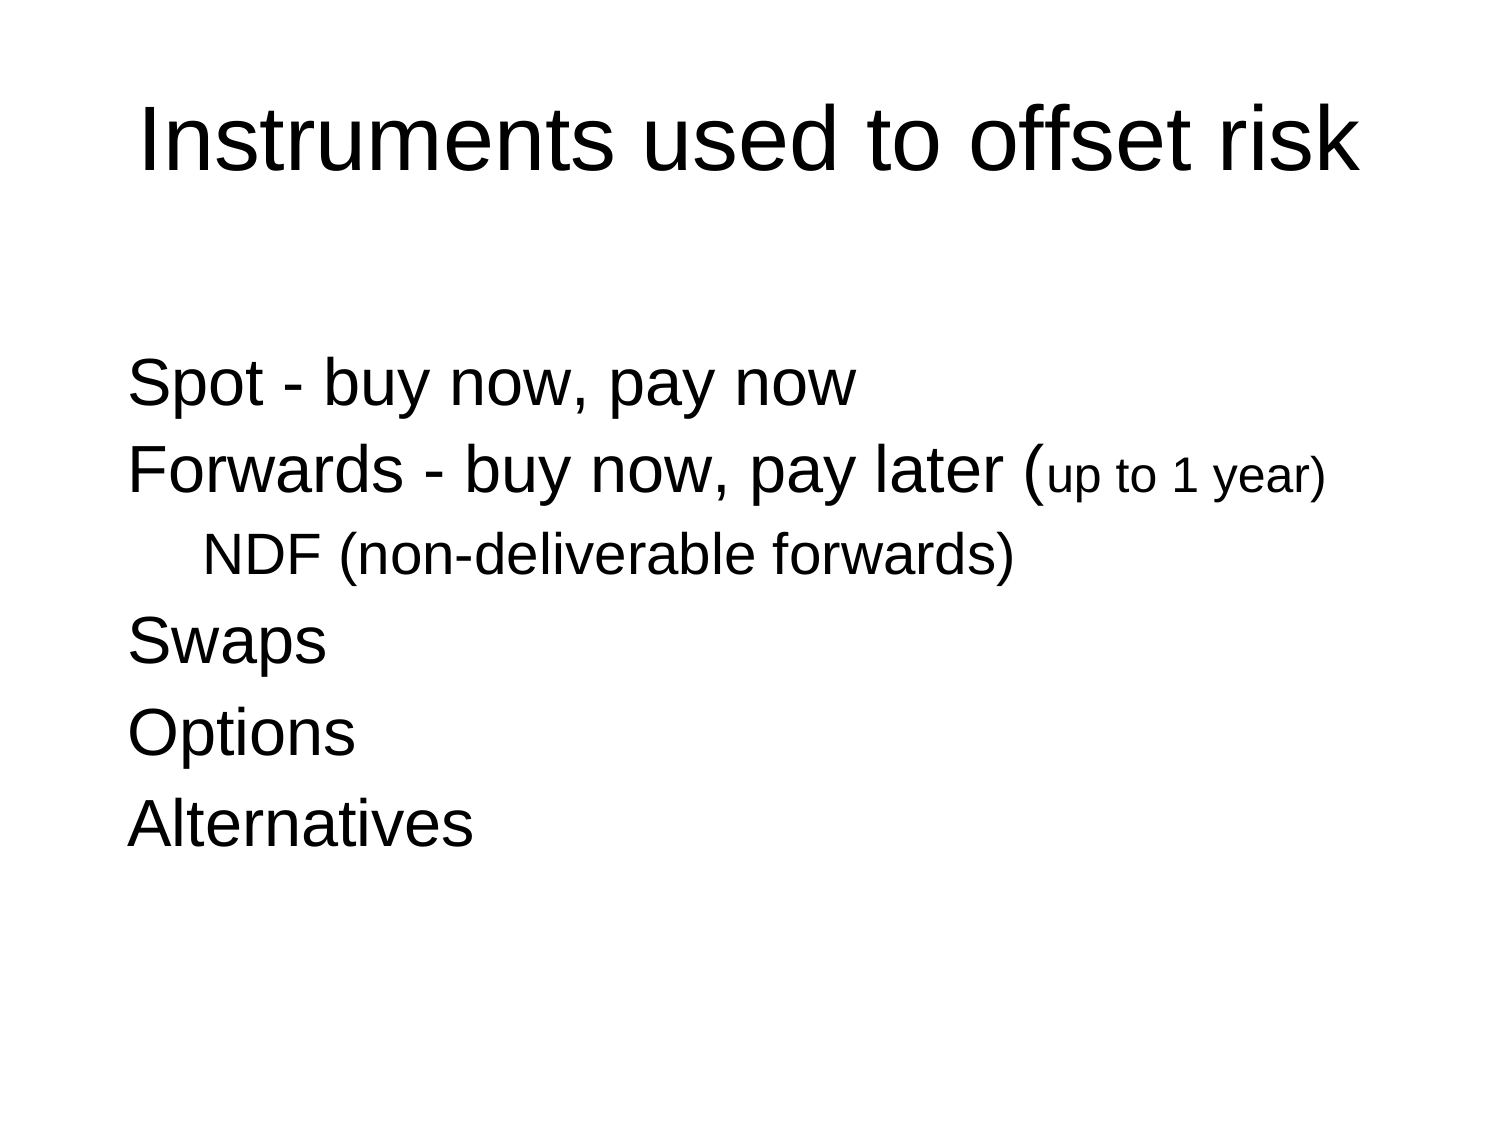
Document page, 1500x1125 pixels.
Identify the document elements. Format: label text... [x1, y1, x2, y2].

title Instruments used to offset risk [75, 45, 1426, 233]
text_box Spot - buy now, pay now Forwards - buy now, pay later (up to 1 year) NDF (non-deliverable forwards) Swaps Options Alternatives [112, 337, 1425, 1013]
